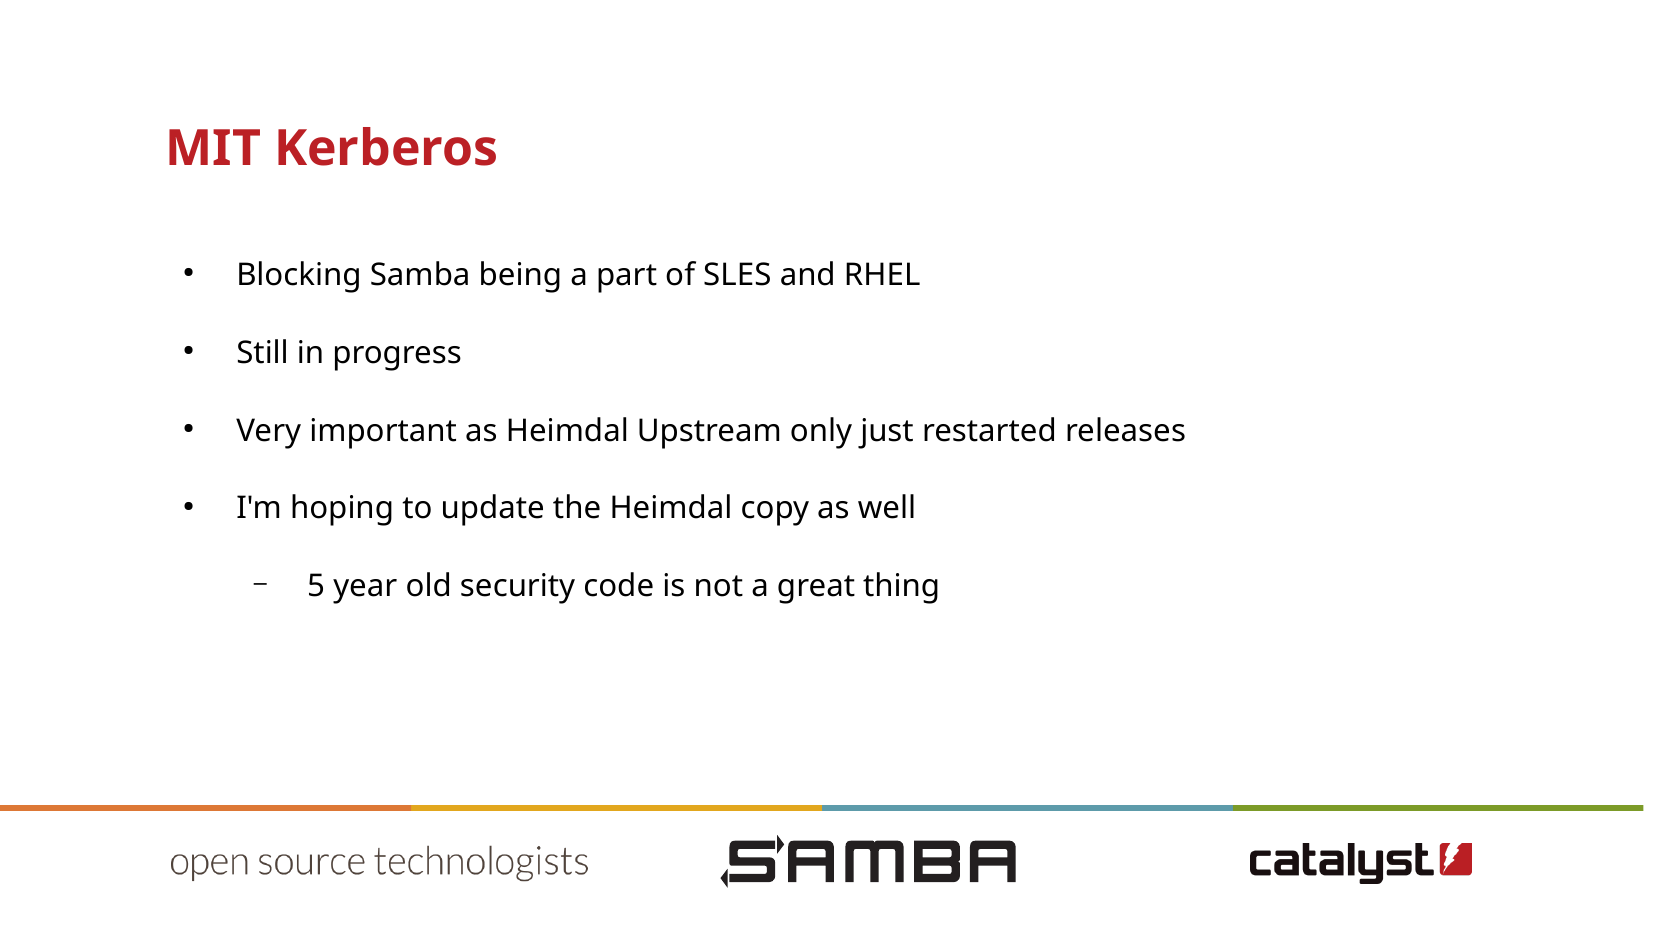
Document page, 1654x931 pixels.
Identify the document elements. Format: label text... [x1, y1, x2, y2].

picture [0, 805, 1644, 884]
title MIT Kerberos [165, 68, 1489, 224]
list Blocking Samba being a part of SLES and RHEL Still in progress Very important as Heimdal Upstream only just restarted releases I'm hoping to update the Heimdal copy as well 5 year old security code is not a great thing [165, 230, 1489, 770]
